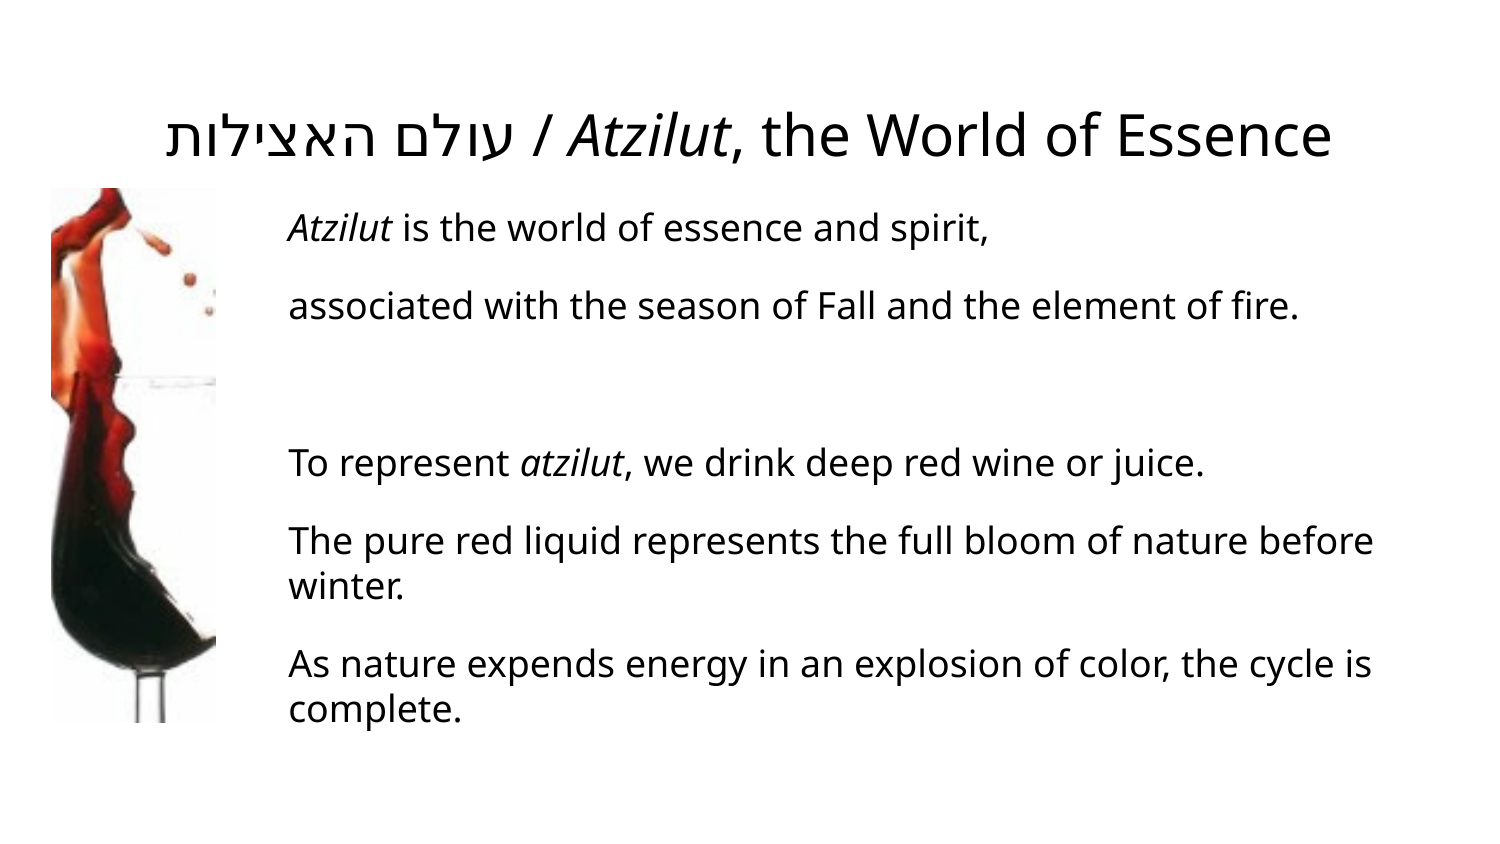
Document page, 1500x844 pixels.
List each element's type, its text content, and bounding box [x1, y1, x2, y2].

title עולם האצילות / Atzilut, the World of Essence [51, 72, 1449, 167]
picture [51, 188, 216, 723]
list Atzilut is the world of essence and spirit, associated with the season of Fall and the element of fire. To represent atzilut, we drink deep red wine or juice. The pure red liquid represents the full bloom of nature before winter. As nature expends energy in an explosion of color, the cycle is complete. [273, 188, 1463, 758]
